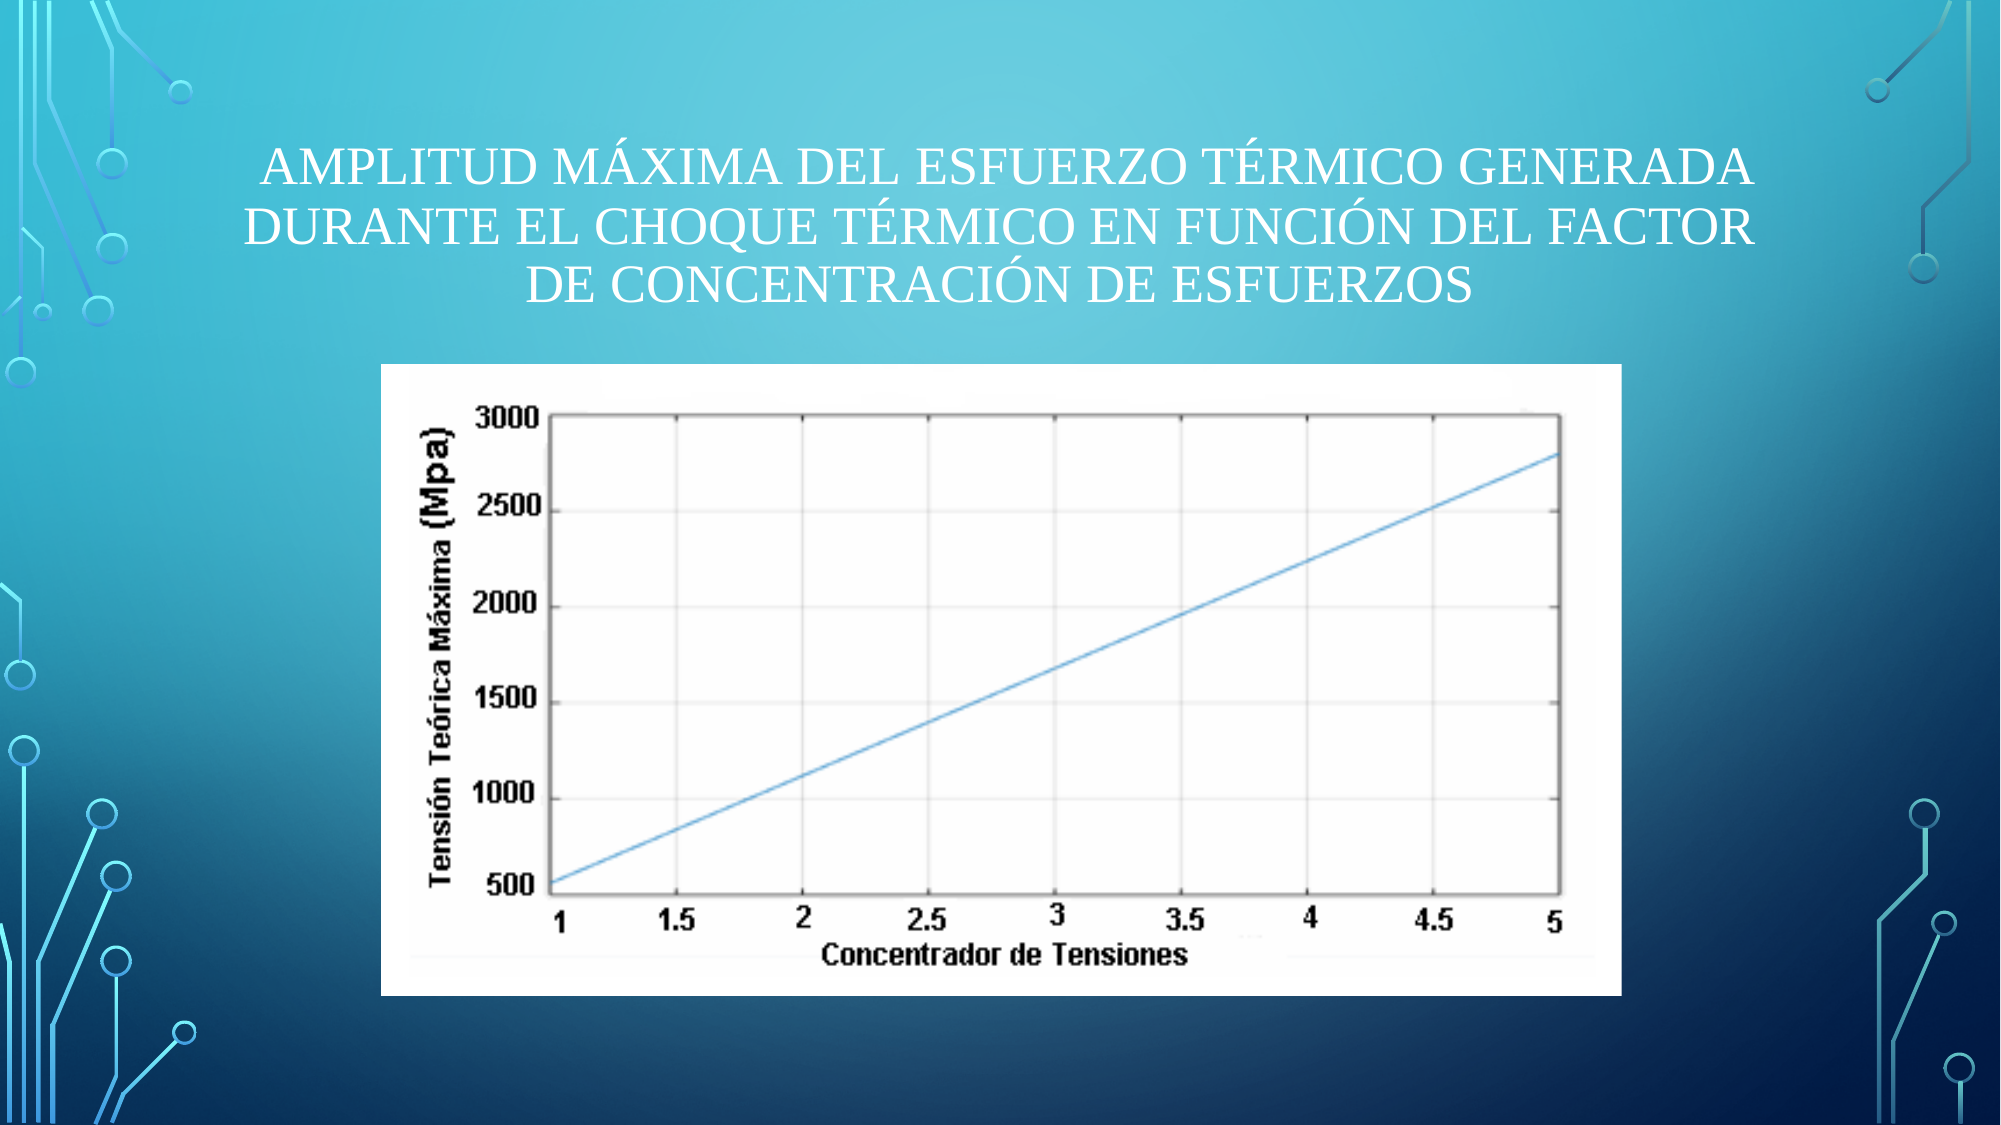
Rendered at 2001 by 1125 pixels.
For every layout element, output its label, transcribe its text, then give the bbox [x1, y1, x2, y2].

title Amplitud máxima del esfuerzo térmico generada durante el choque térmico en función del factor de concentración de esfuerzos [187, 101, 1813, 344]
picture [381, 364, 1622, 997]
